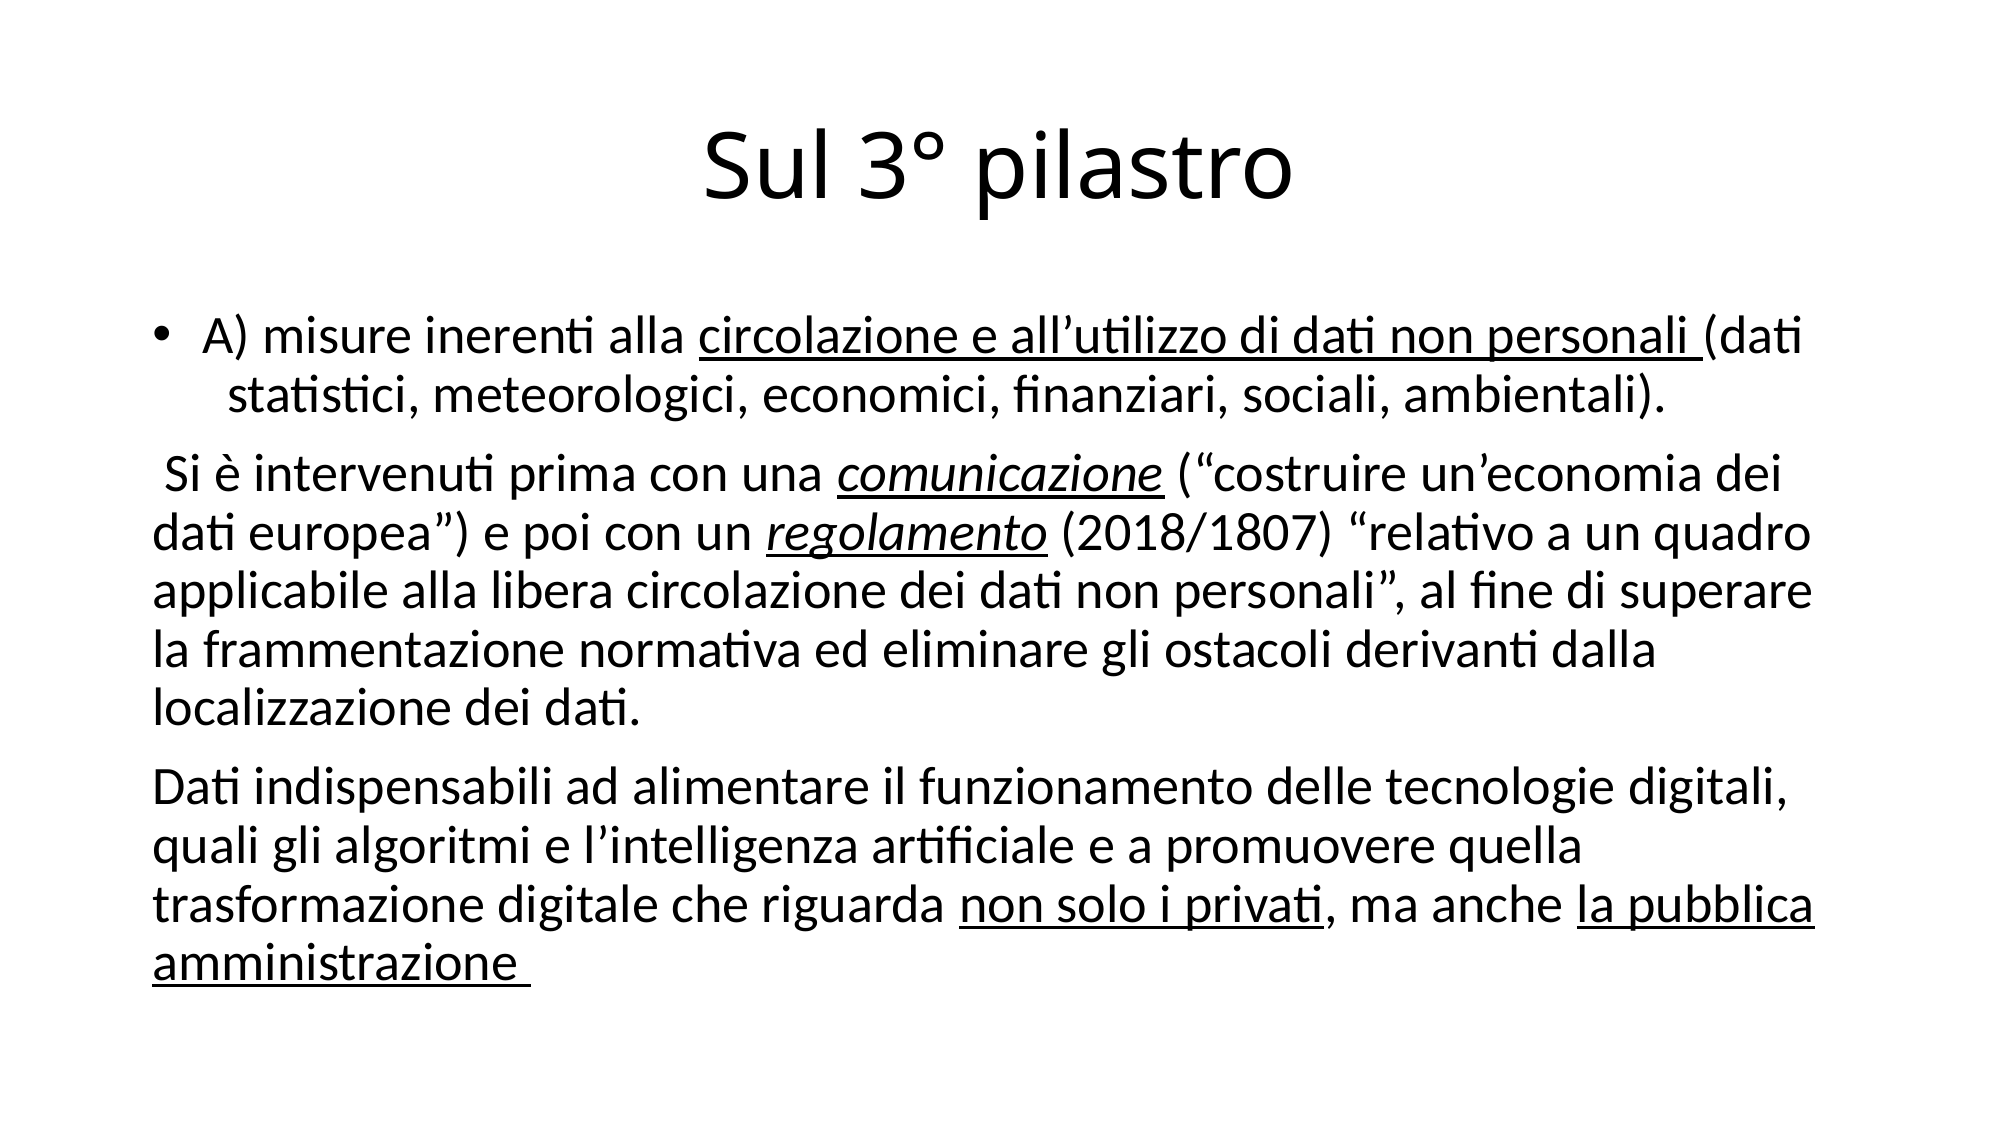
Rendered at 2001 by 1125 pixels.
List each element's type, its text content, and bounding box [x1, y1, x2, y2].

list A) misure inerenti alla circolazione e all’utilizzo di dati non personali (dati statistici, meteorologici, economici, finanziari, sociali, ambientali). Si è intervenuti prima con una comunicazione (“costruire un’economia dei dati europea”) e poi con un regolamento (2018/1807) “relativo a un quadro applicabile alla libera circolazione dei dati non personali”, al fine di superare la frammentazione normativa ed eliminare gli ostacoli derivanti dalla localizzazione dei dati. Dati indispensabili ad alimentare il funzionamento delle tecnologie digitali, quali gli algoritmi e l’intelligenza artificiale e a promuovere quella trasformazione digitale che riguarda non solo i privati, ma anche la pubblica amministrazione [137, 299, 1863, 1014]
title Sul 3° pilastro [137, 59, 1863, 278]
